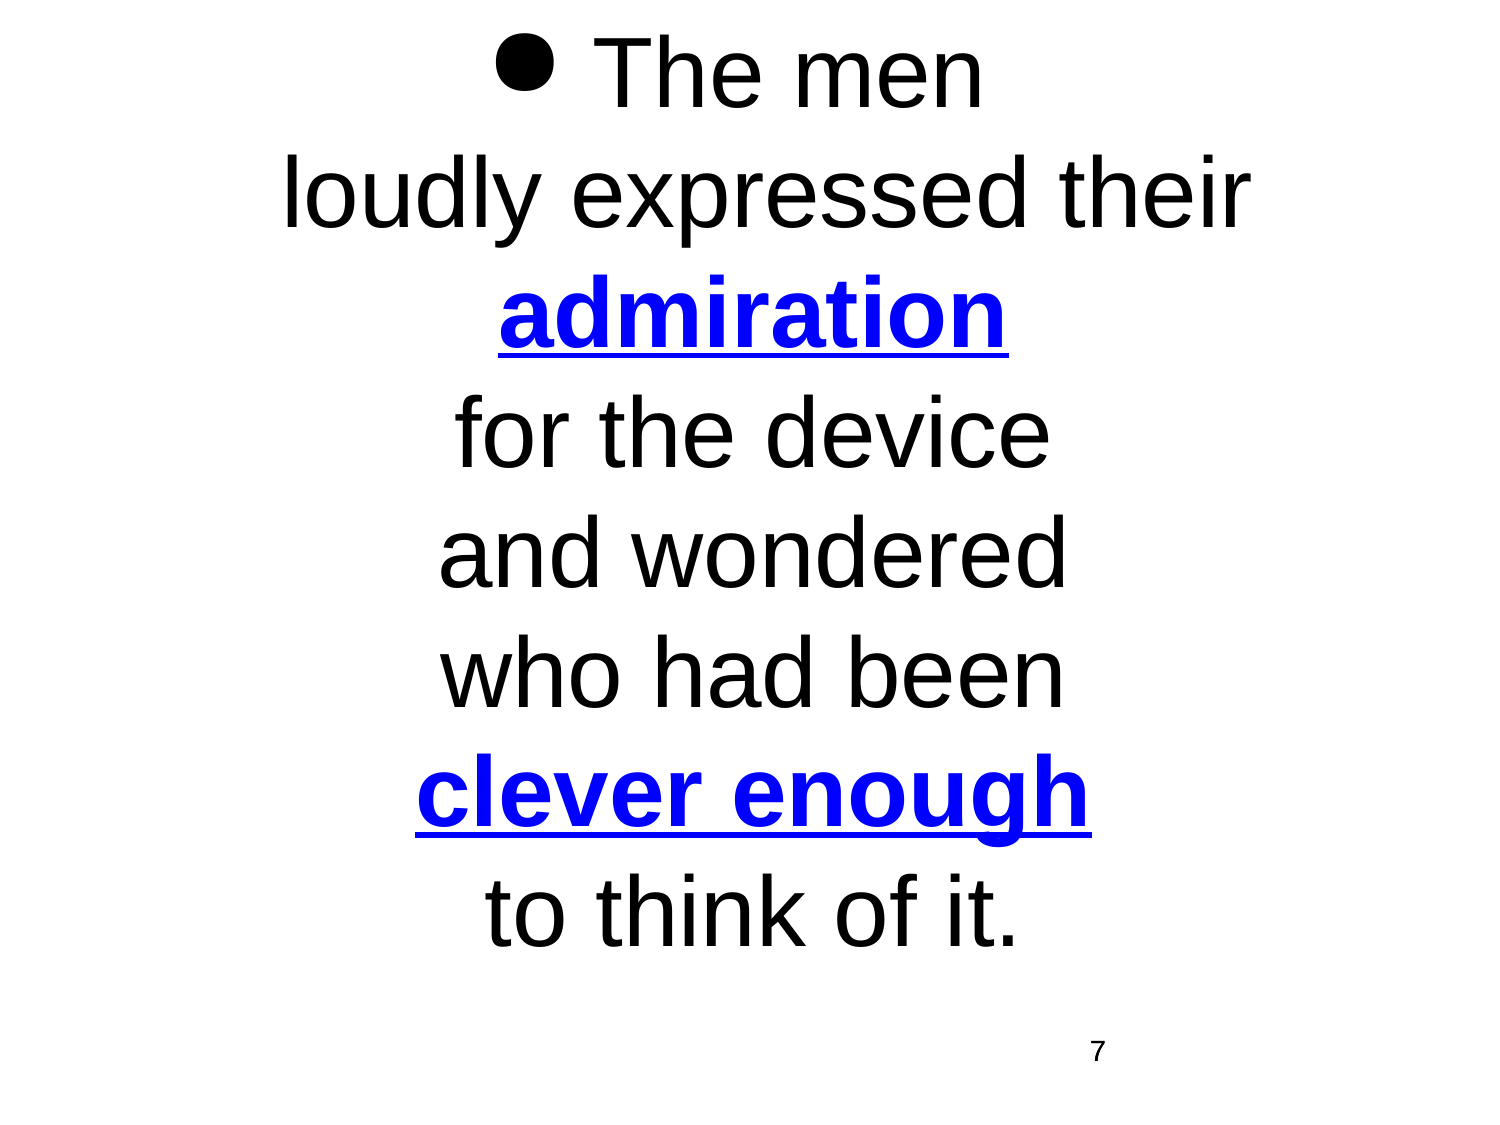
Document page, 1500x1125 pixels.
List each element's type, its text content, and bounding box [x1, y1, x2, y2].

slide_number <number> [1074, 1024, 1425, 1103]
text_box The men loudly expressed their admiration for the device and wondered who had been clever enough to think of it. [0, 0, 1500, 975]
